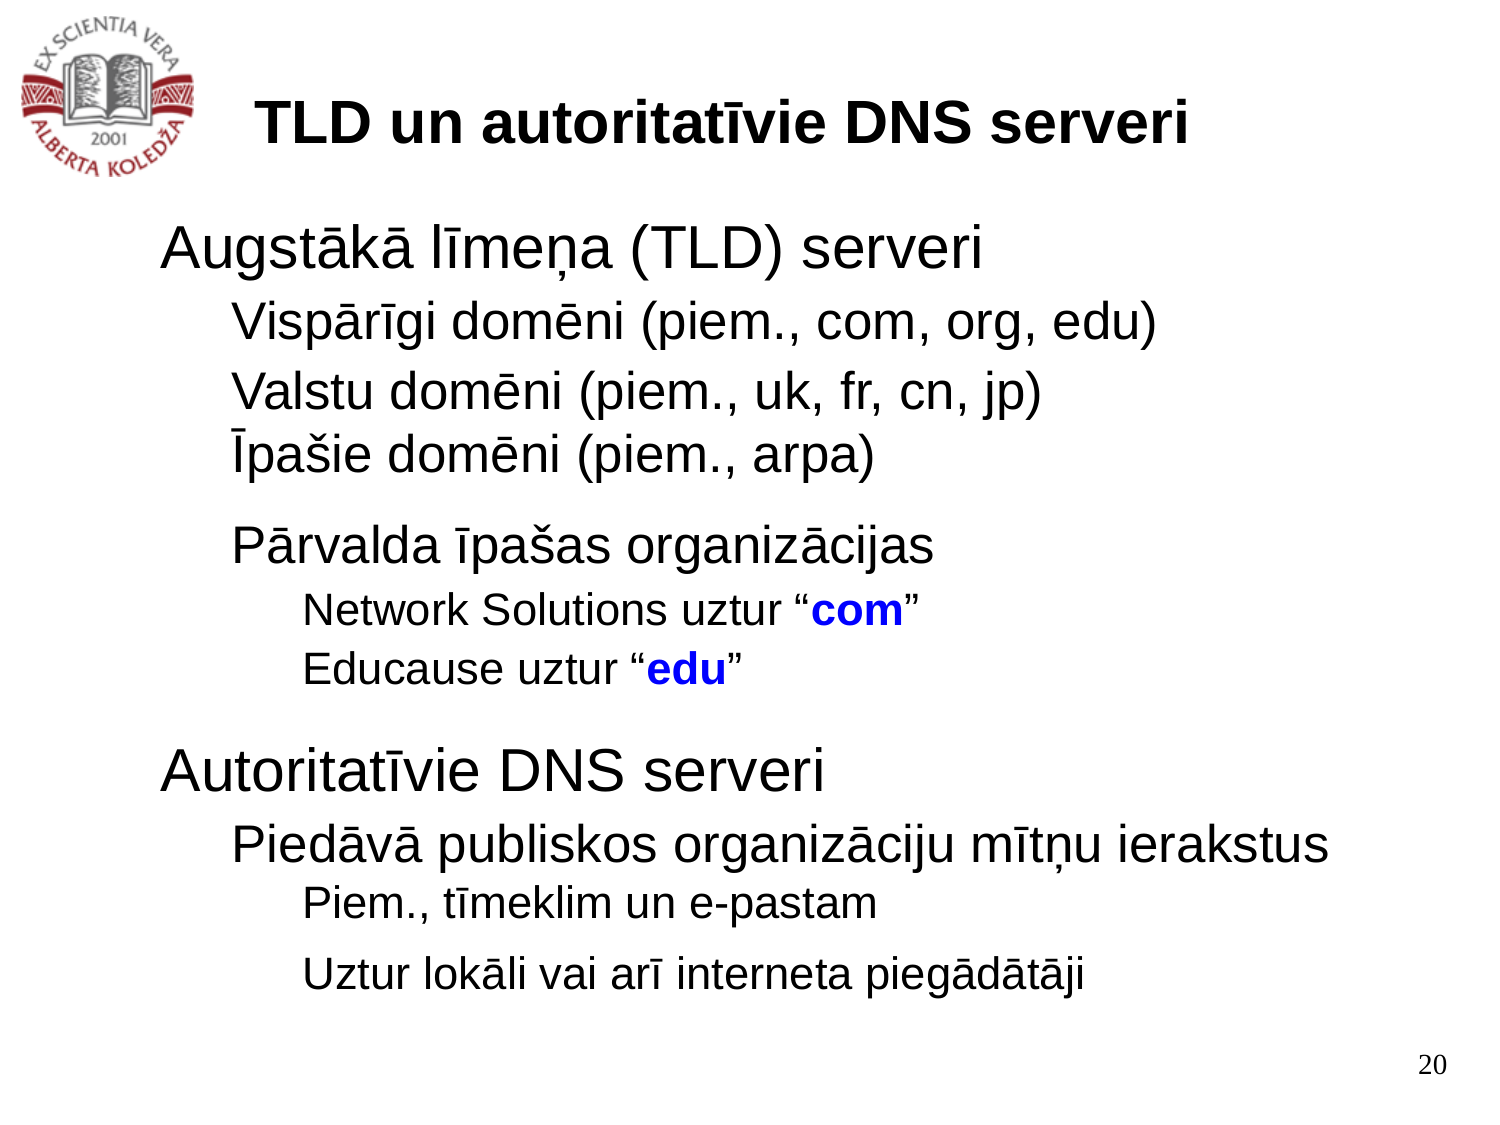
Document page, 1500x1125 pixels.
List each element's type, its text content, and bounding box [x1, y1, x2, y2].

picture [21, 16, 194, 177]
list Augstākā līmeņa (TLD) serveri Vispārīgi domēni (piem., com, org, edu) Valstu domēni (piem., uk, fr, cn, jp) Īpašie domēni (piem., arpa) Pārvalda īpašas organizācijas Network Solutions uztur “com” Educause uztur “edu” Autoritatīvie DNS serveri Piedāvā publiskos organizāciju mītņu ierakstus Piem., tīmeklim un e-pastam Uztur lokāli vai arī interneta piegādātāji [74, 200, 1463, 1101]
title TLD un autoritatīvie DNS serveri [50, 62, 1374, 175]
